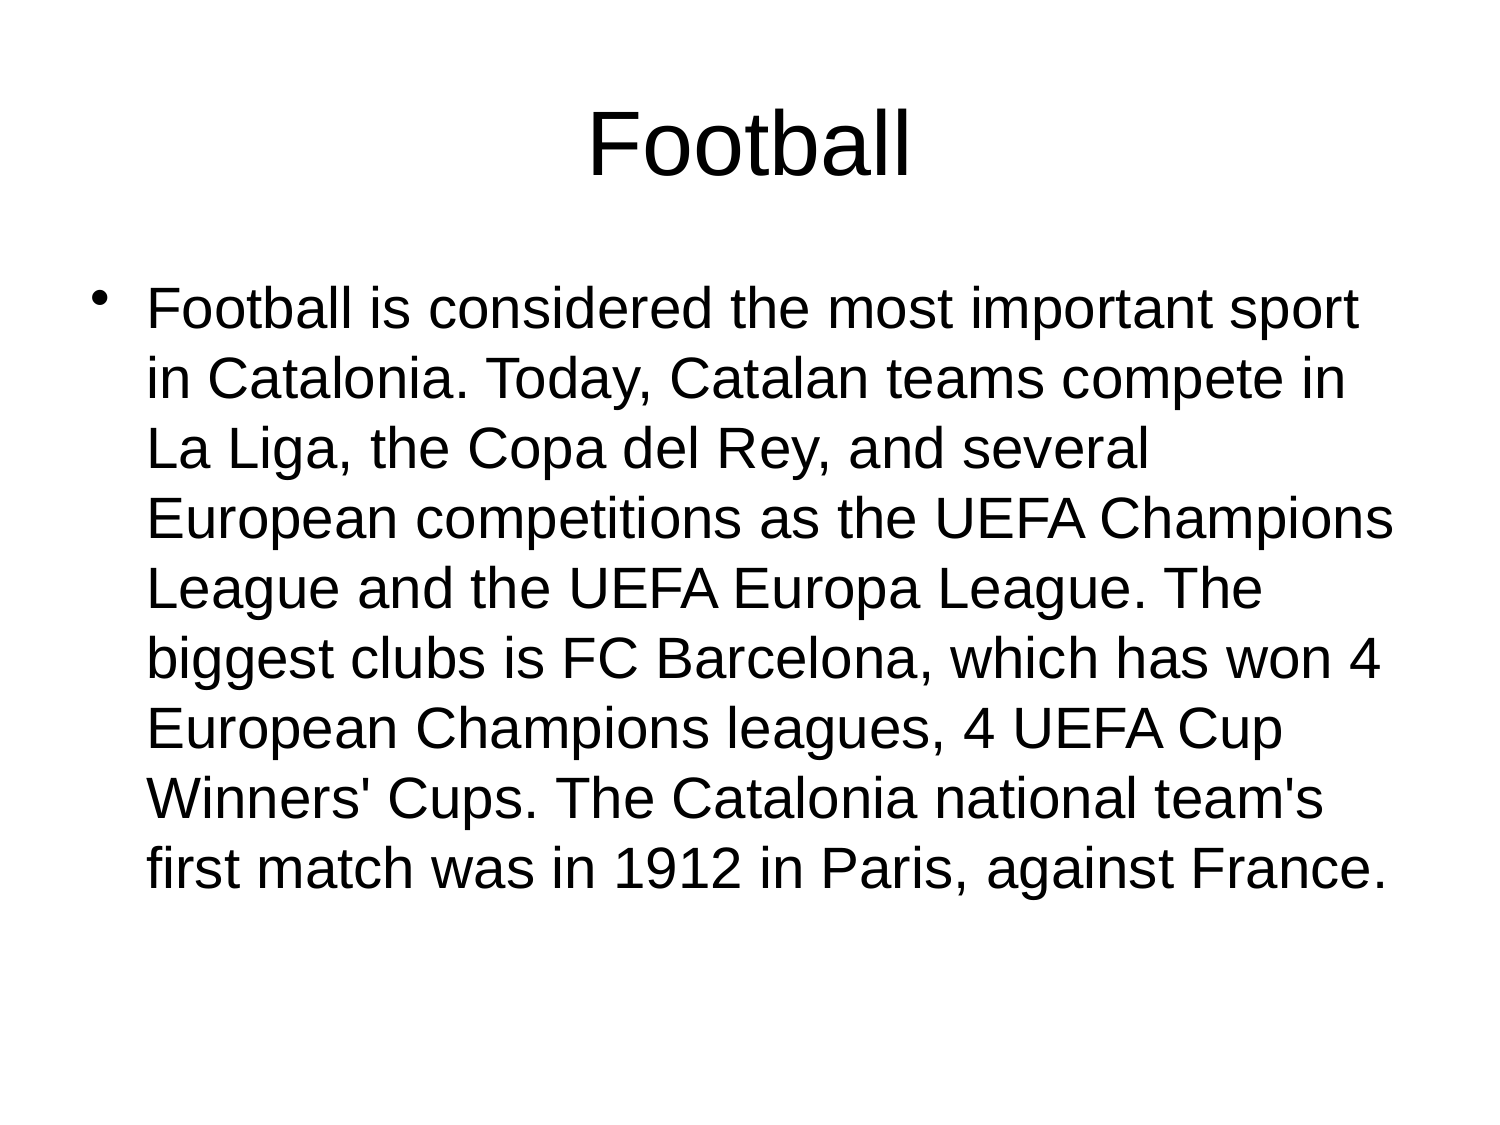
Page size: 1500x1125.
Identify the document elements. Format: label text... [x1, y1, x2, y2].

list Football is considered the most important sport in Catalonia. Today, Catalan teams compete in La Liga, the Copa del Rey, and several European competitions as the UEFA Champions League and the UEFA Europa League. The biggest clubs is FC Barcelona, which has won 4 European Champions leagues, 4 UEFA Cup Winners' Cups. The Catalonia national team's first match was in 1912 in Paris, against France. [75, 262, 1425, 1005]
title Football [75, 45, 1425, 233]
